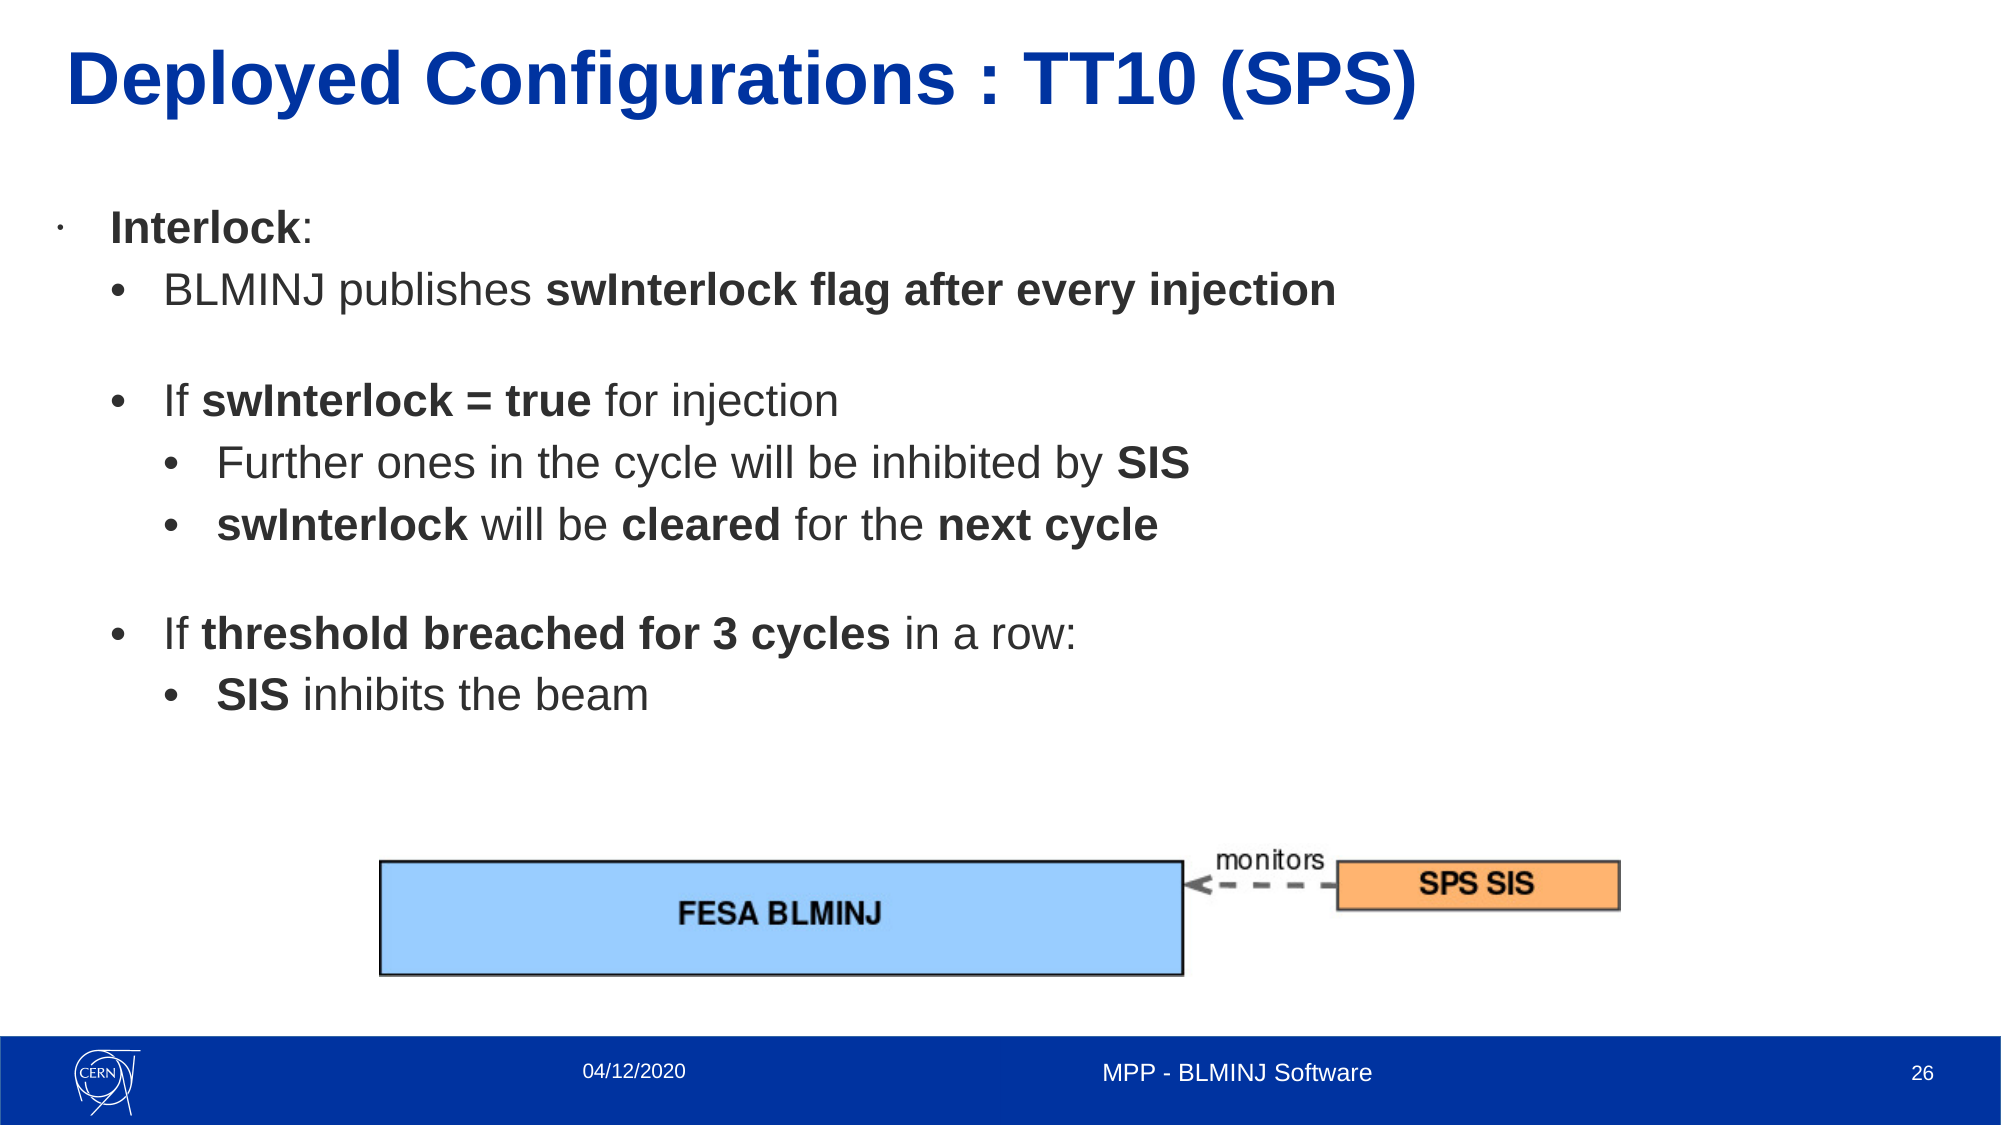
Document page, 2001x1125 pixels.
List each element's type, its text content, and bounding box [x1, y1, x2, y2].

picture [1, 1037, 2000, 1125]
slide_number 26 [1822, 1042, 1935, 1103]
slide_number 04/12/2020 [571, 1041, 686, 1102]
title Deployed Configurations : TT10 (SPS) [66, 44, 1934, 135]
footer MPP - BLMINJ Software [698, 1042, 1777, 1103]
picture [379, 843, 1621, 977]
